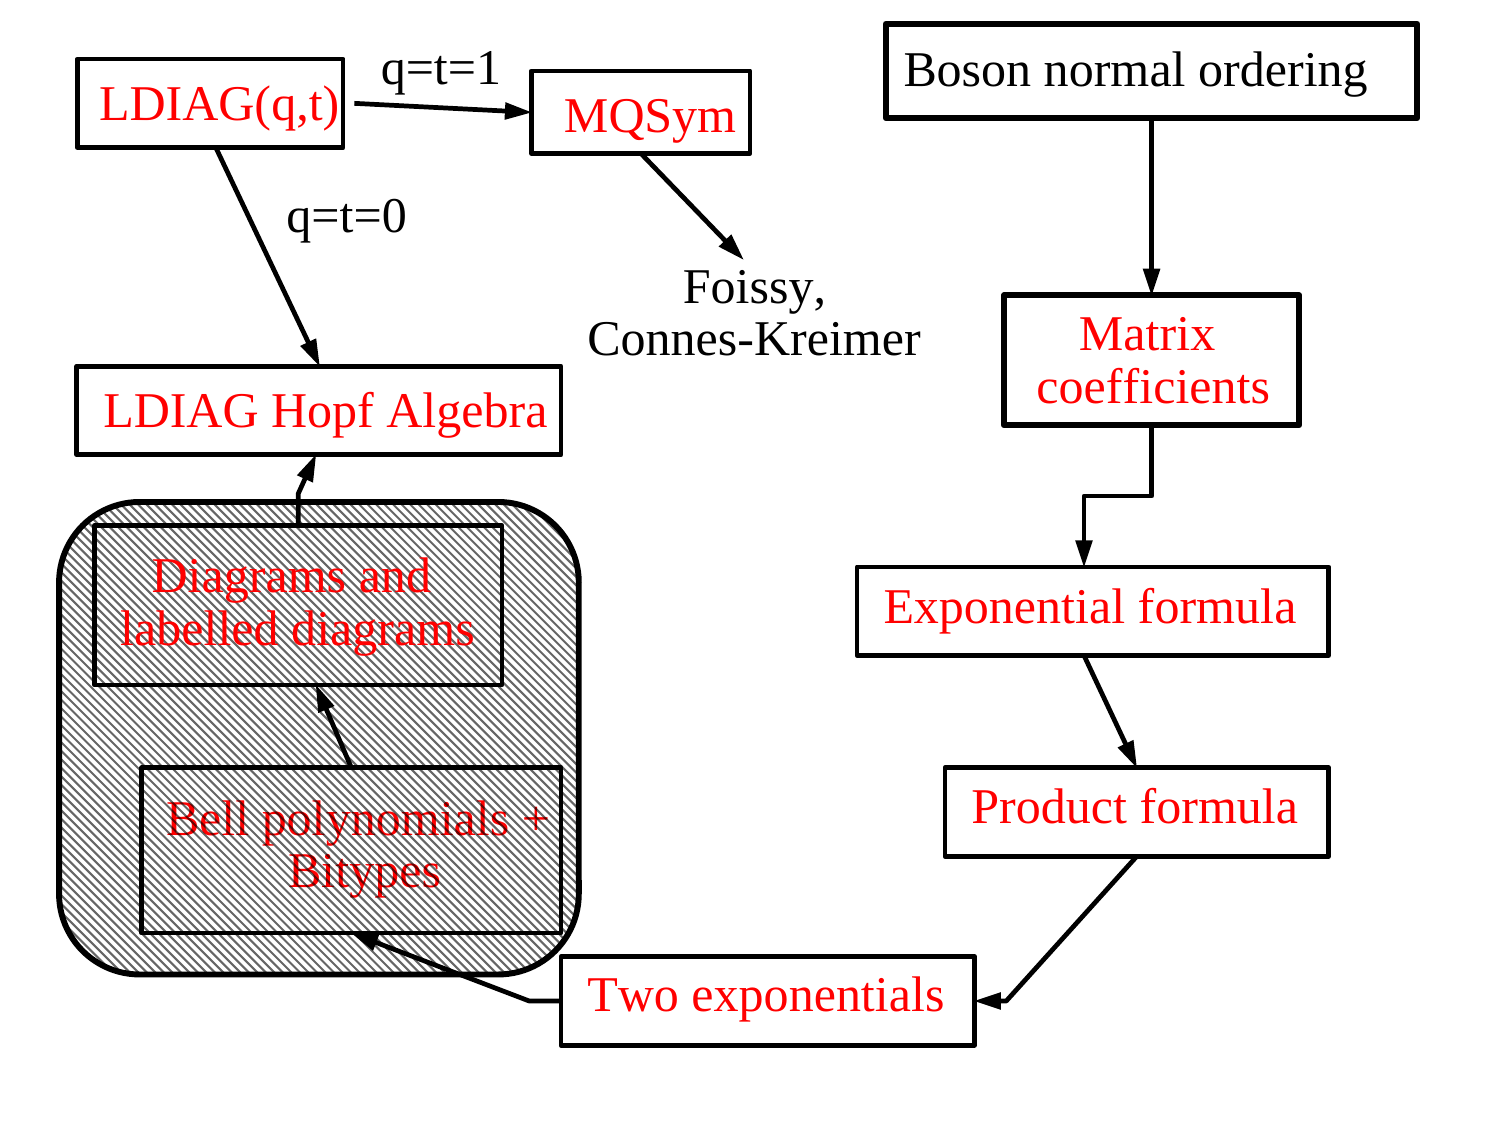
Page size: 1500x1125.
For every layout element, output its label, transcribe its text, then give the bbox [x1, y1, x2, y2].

text_box LDIAG Hopf Algebra [88, 377, 559, 450]
text_box Boson normal ordering [885, 23, 1418, 119]
text_box Exponential formula [868, 573, 1312, 645]
text_box Matrix coefficients [1021, 301, 1285, 422]
text_box q=t=1 [366, 35, 517, 107]
text_box [59, 501, 579, 975]
text_box LDIAG(q,t) [345, 70, 355, 142]
text_box MQSym [549, 82, 748, 151]
text_box Two exponentials [572, 962, 960, 1034]
text_box Diagrams and labelled diagrams [105, 543, 490, 668]
text_box q=t=0 [271, 183, 422, 255]
text_box [97, 528, 500, 683]
text_box Product formula [956, 774, 1313, 846]
text_box Foissy, Connes-Kreimer [572, 253, 936, 379]
text_box LDIAG(q,t) [84, 70, 341, 142]
